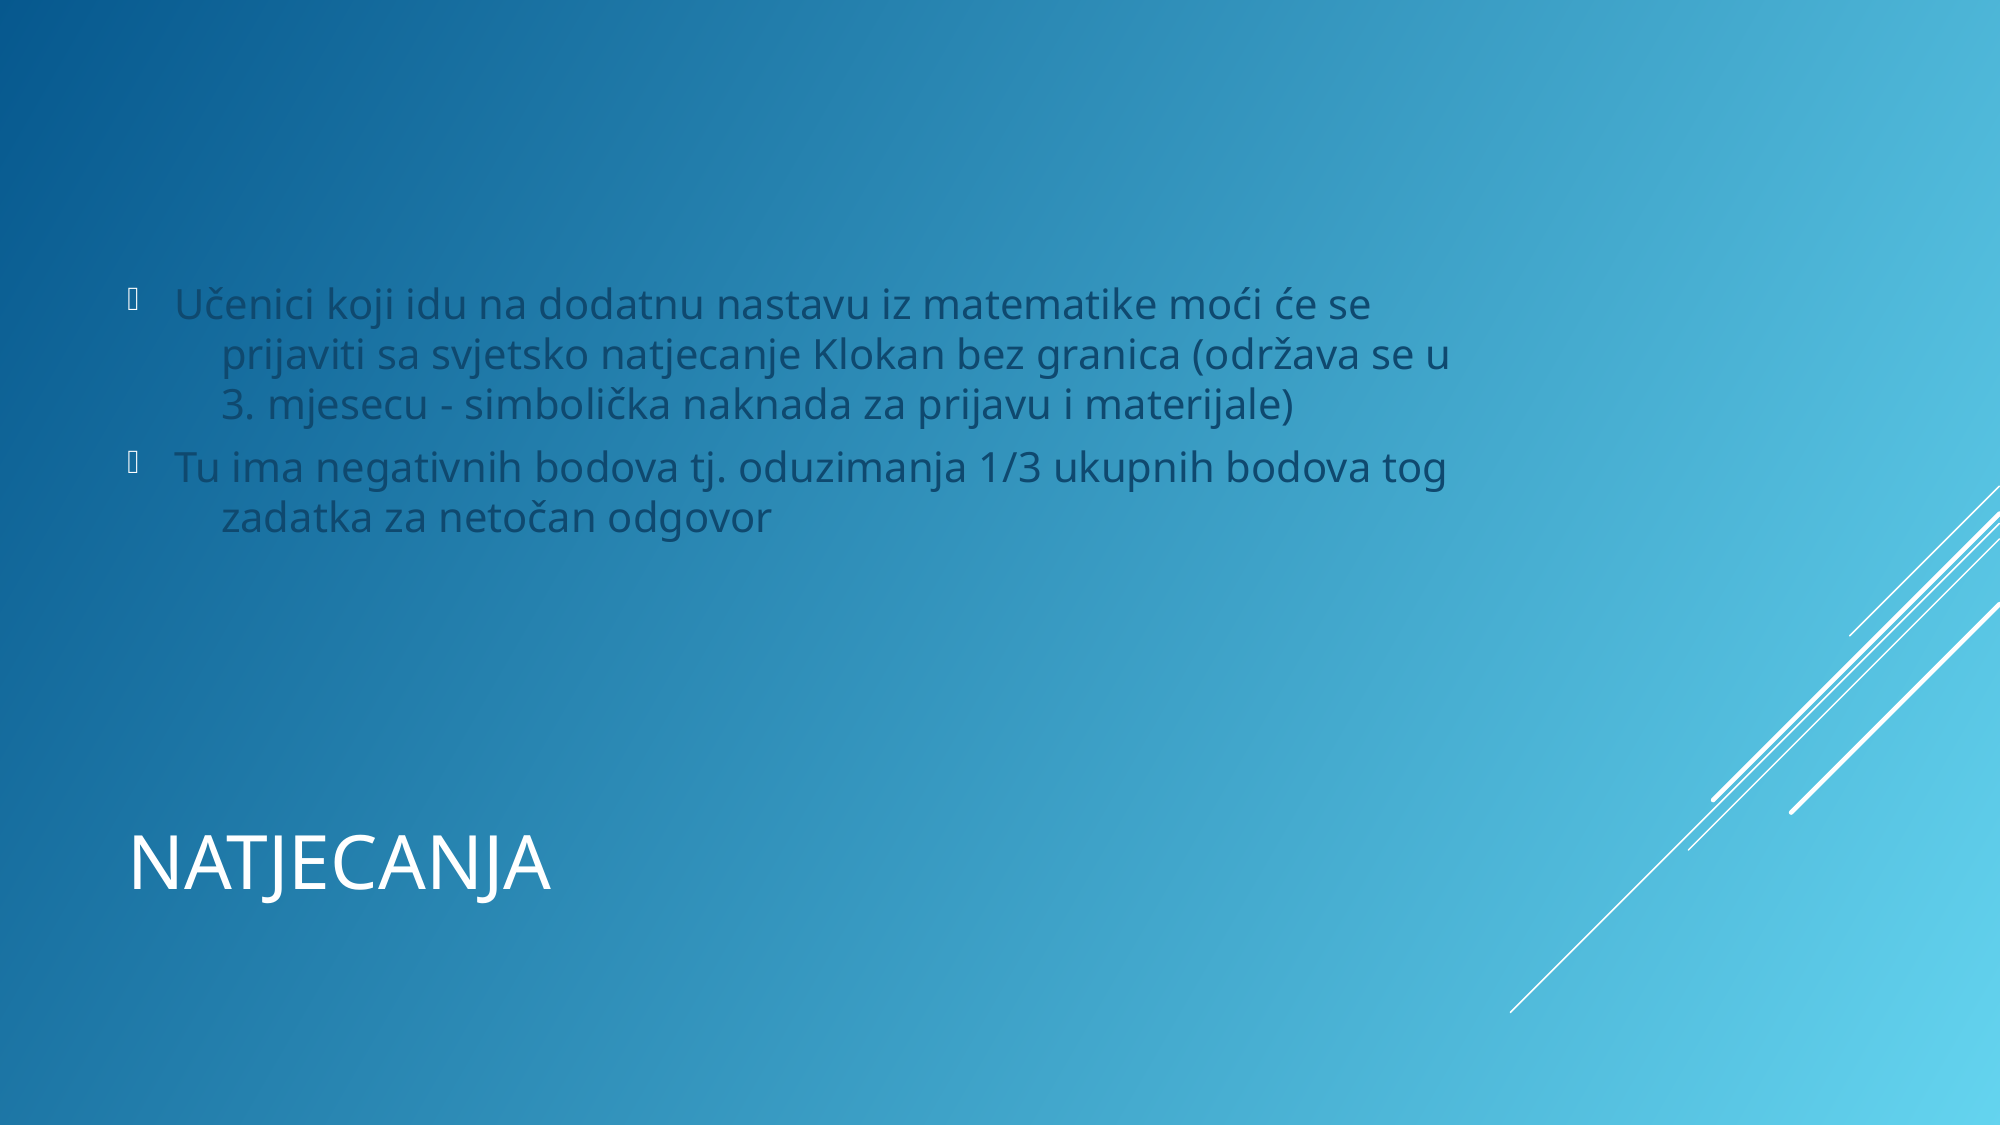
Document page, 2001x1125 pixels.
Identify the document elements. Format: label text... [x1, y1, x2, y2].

list Učenici koji idu na dodatnu nastavu iz matematike moći će se prijaviti sa svjetsko natjecanje Klokan bez granica (održava se u 3. mjesecu - simbolička naknada za prijavu i materijale) Tu ima negativnih bodova tj. oduzimanja 1/3 ukupnih bodova tog zadatka za netočan odgovor [112, 112, 1513, 706]
title Natjecanja [112, 736, 1513, 984]
